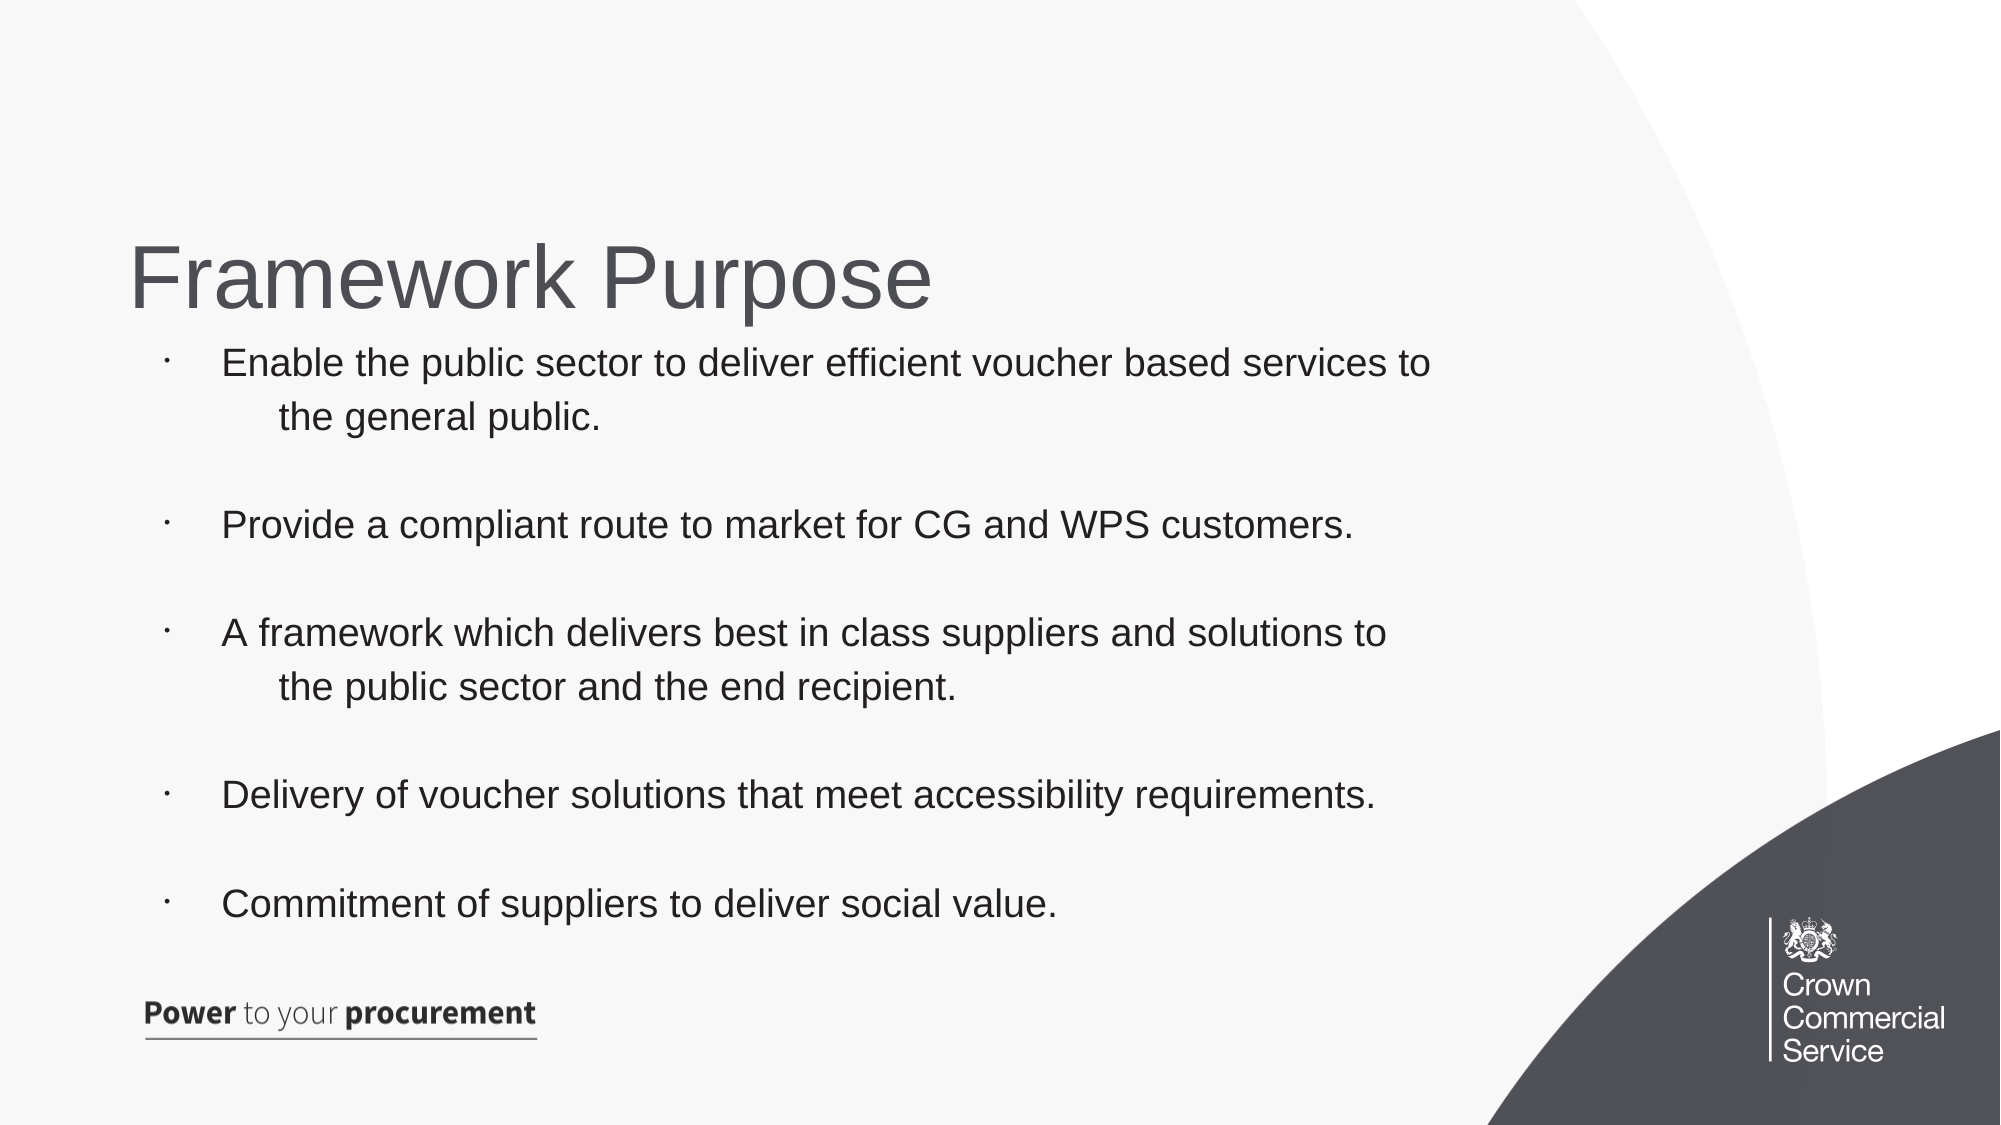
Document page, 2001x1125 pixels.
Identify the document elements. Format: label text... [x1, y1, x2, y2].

subtitle Enable the public sector to deliver efficient voucher based services to the general public. Provide a compliant route to market for CG and WPS customers. A framework which delivers best in class suppliers and solutions to the public sector and the end recipient. Delivery of voucher solutions that meet accessibility requirements. Commitment of suppliers to deliver social value. [128, 330, 1465, 1063]
title Framework Purpose [128, 219, 1922, 358]
